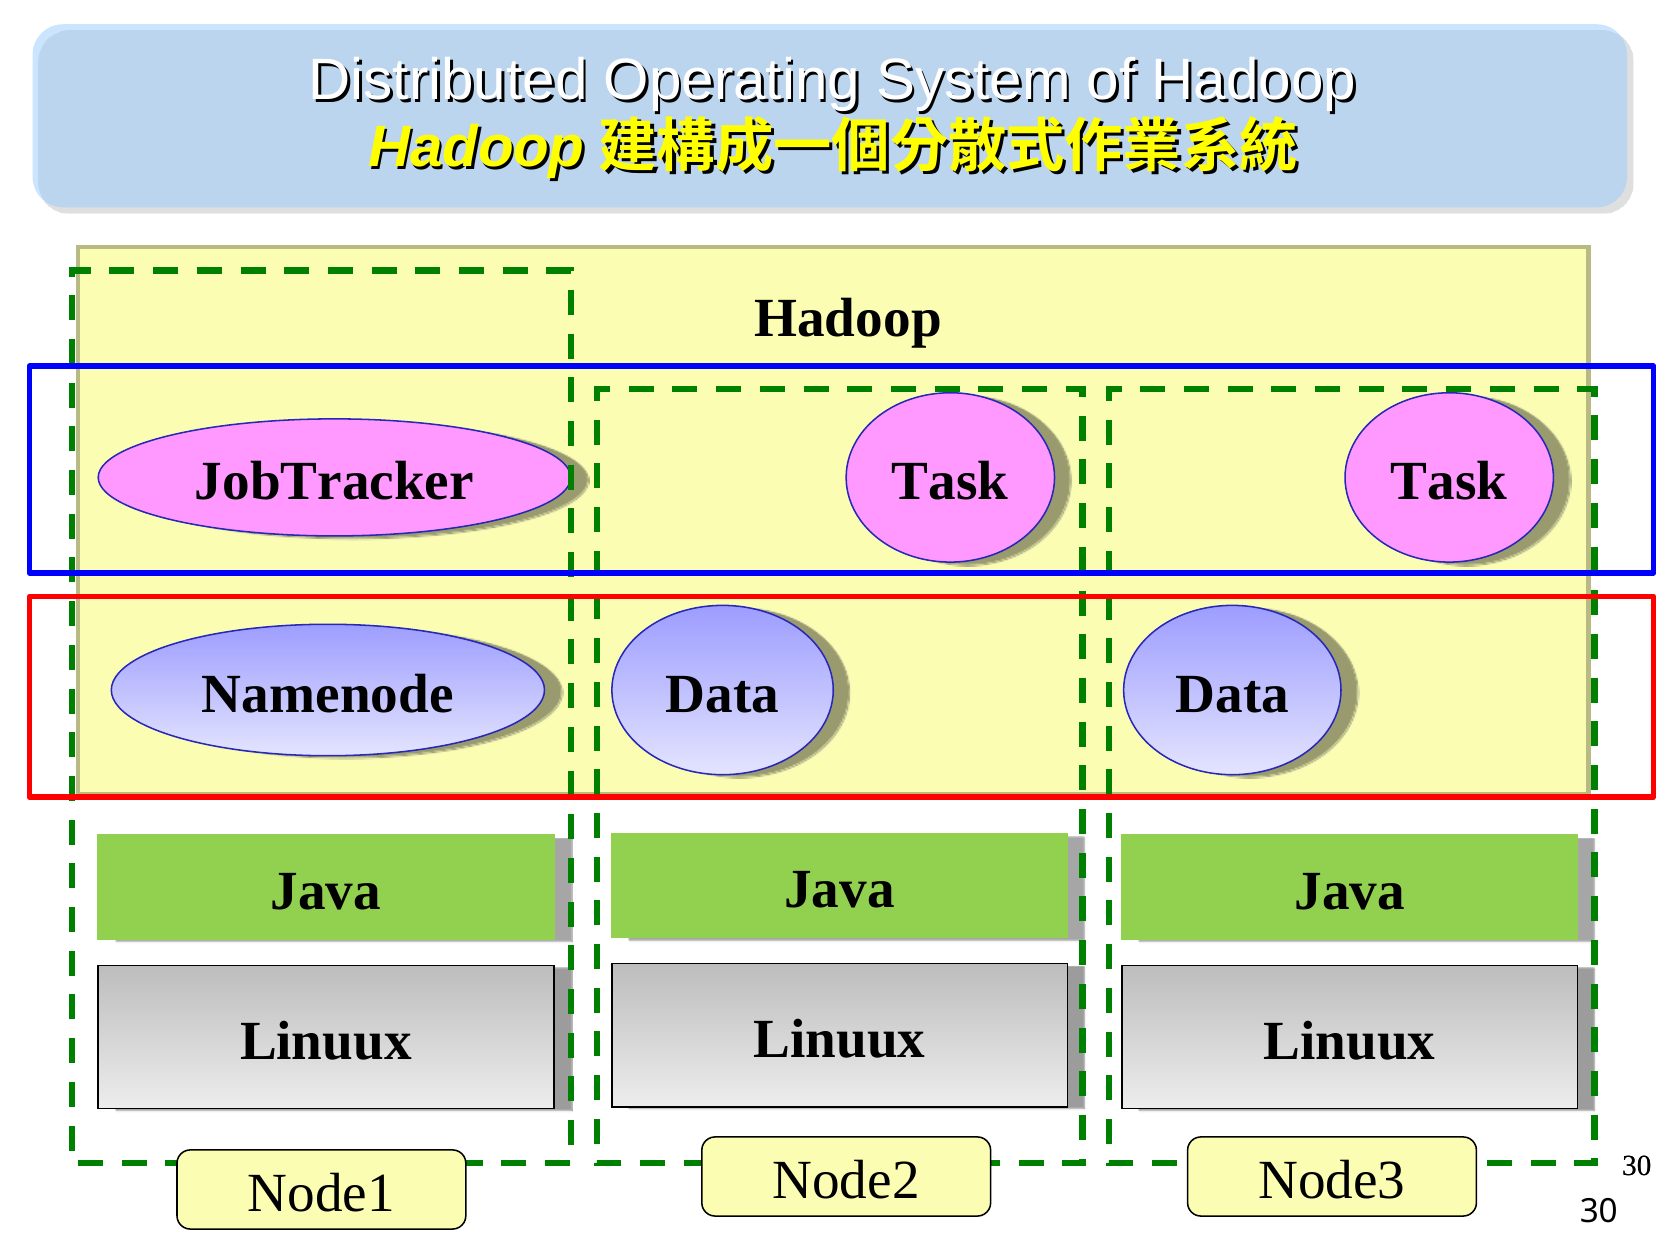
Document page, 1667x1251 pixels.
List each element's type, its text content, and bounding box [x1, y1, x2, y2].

text_box Hadoop [559, 273, 1137, 356]
text_box Node1 [176, 1149, 466, 1230]
text_box Task [846, 392, 1055, 563]
text_box Java [98, 835, 554, 940]
text_box Linuux [1121, 965, 1578, 1109]
text_box [78, 247, 1589, 363]
text_box Java [1121, 835, 1578, 940]
text_box <編號> [1472, 1138, 1667, 1223]
text_box JobTracker [98, 418, 568, 536]
text_box [78, 369, 1589, 570]
text_box Task [1345, 392, 1554, 563]
text_box Linuux [611, 963, 1068, 1107]
text_box Data [1123, 605, 1342, 775]
text_box Node3 [1187, 1136, 1477, 1217]
text_box Namenode [111, 624, 545, 756]
text_box Java [611, 833, 1068, 938]
text_box Data [611, 605, 834, 775]
text_box [78, 599, 1589, 794]
text_box [78, 576, 1589, 594]
text_box Linuux [98, 965, 554, 1109]
text_box Node2 [701, 1136, 991, 1217]
title Distributed Operating System of Hadoop Hadoop建構成一個分散式作業系統 [124, 25, 1542, 202]
text_box [32, 24, 1628, 208]
